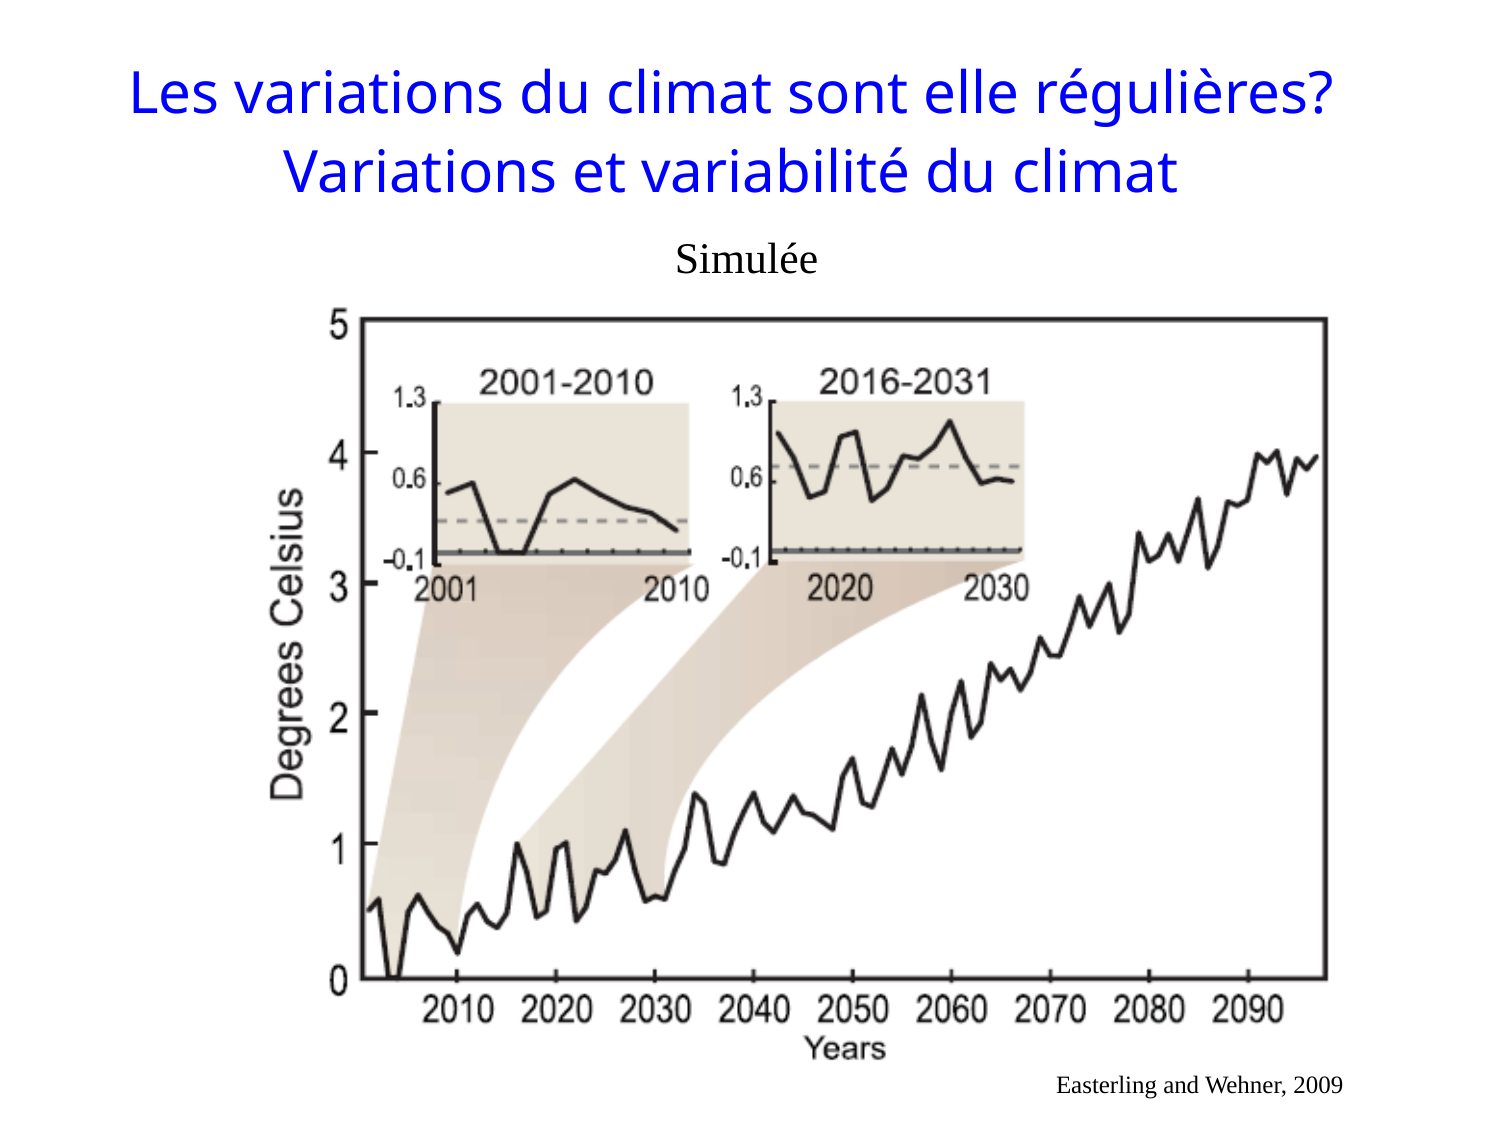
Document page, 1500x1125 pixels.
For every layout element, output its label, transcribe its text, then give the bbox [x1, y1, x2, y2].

picture [236, 261, 1363, 1094]
text_box Easterling and Wehner, 2009 [1043, 1065, 1470, 1106]
text_box Les variations du climat sont elle régulières? Variations et variabilité du climat [73, 43, 1389, 218]
text_box Simulée [261, 227, 1232, 290]
